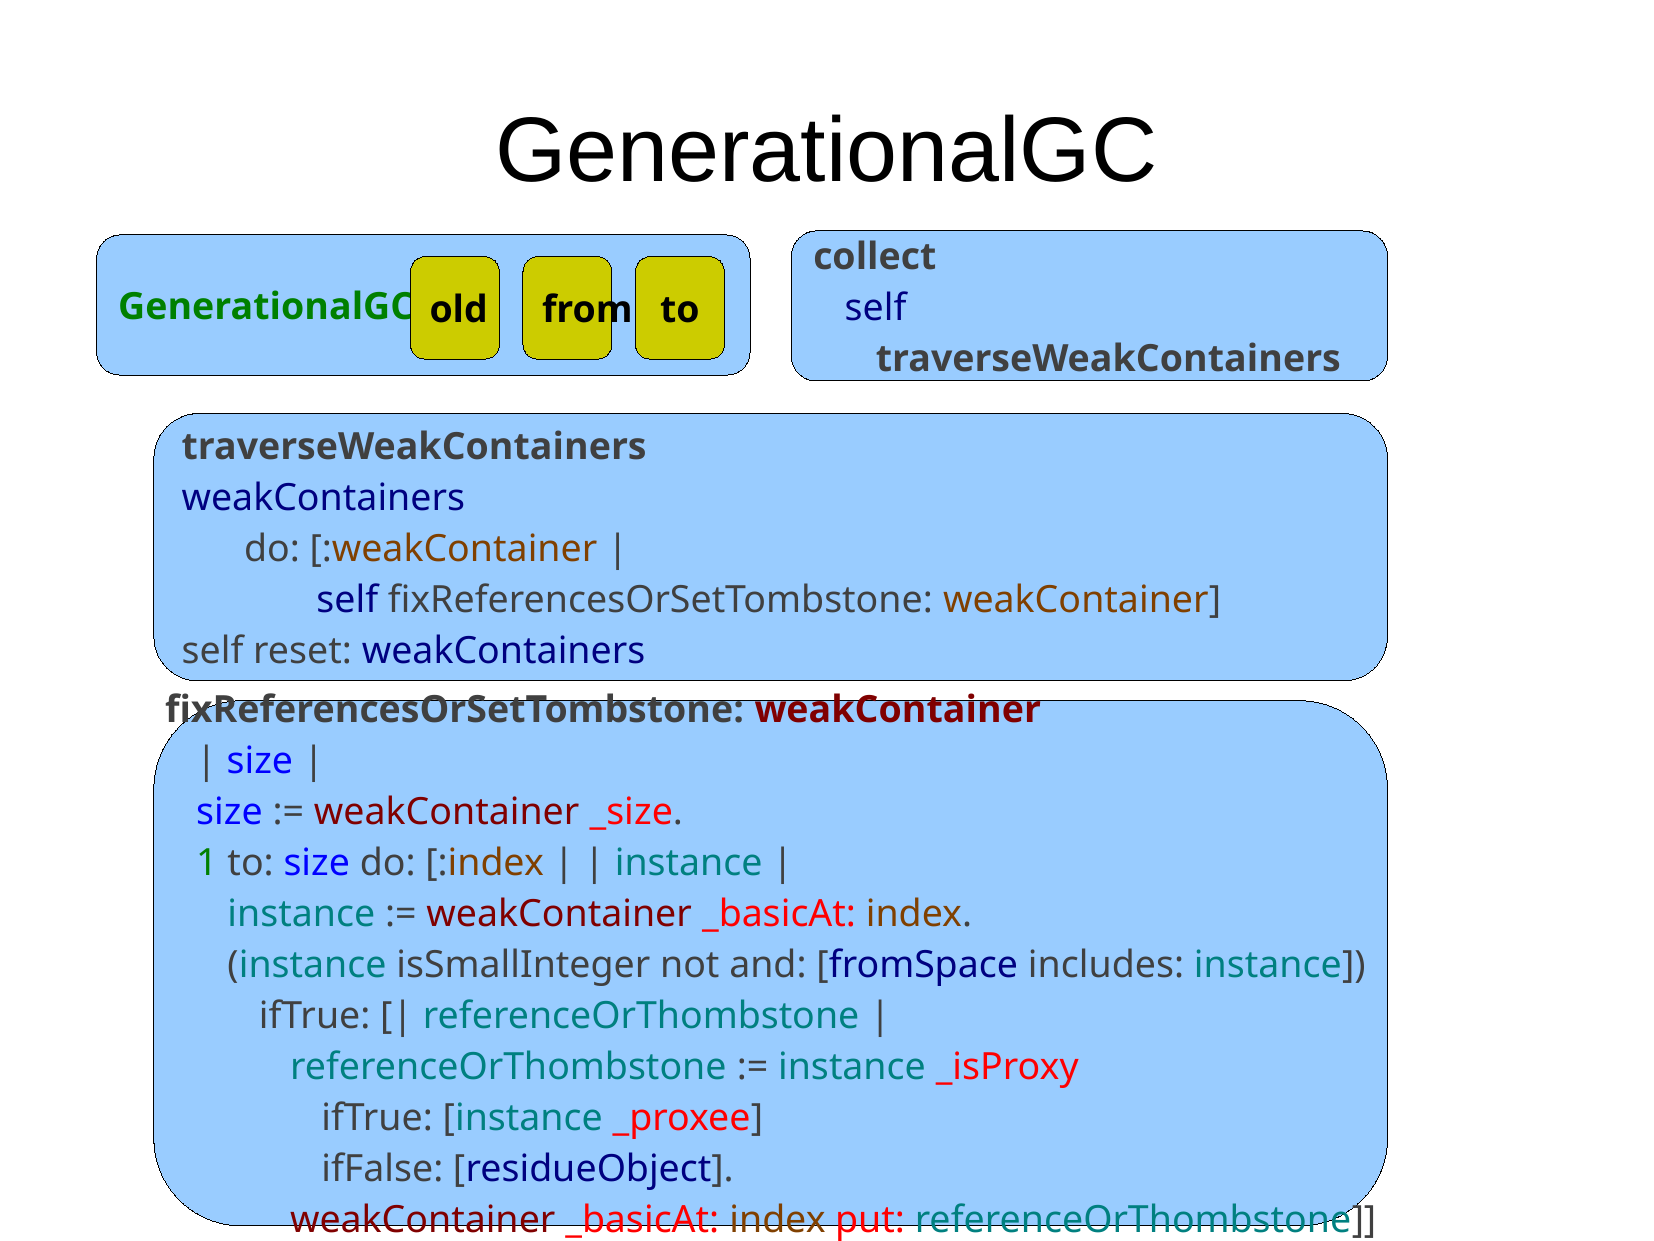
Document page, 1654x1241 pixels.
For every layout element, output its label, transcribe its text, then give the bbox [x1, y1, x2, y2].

text_box from [522, 256, 612, 360]
text_box old [410, 256, 500, 360]
text_box GenerationalGC [143, 91, 1511, 209]
text_box traverseWeakContainers weakContainers do: [:weakContainer | self fixReferencesOrSetTombstone: weakContainer] self reset: weakContainers [153, 413, 1388, 681]
text_box collect self traverseWeakContainers [791, 230, 1388, 381]
text_box GenerationalGC [96, 234, 751, 376]
text_box fixReferencesOrSetTombstone: weakContainer | size | size := weakContainer _size. 1 to: size do: [:index | | instance | instance := weakContainer _basicAt: index. (instance isSmallInteger not and: [fromSpace includes: instance]) ifTrue: [| referenceOrThombstone | referenceOrThombstone := instance _isProxy ifTrue: [instance _proxee] ifFalse: [residueObject]. weakContainer _basicAt: index put: referenceOrThombstone]] [153, 700, 1388, 1226]
text_box to [635, 256, 725, 360]
